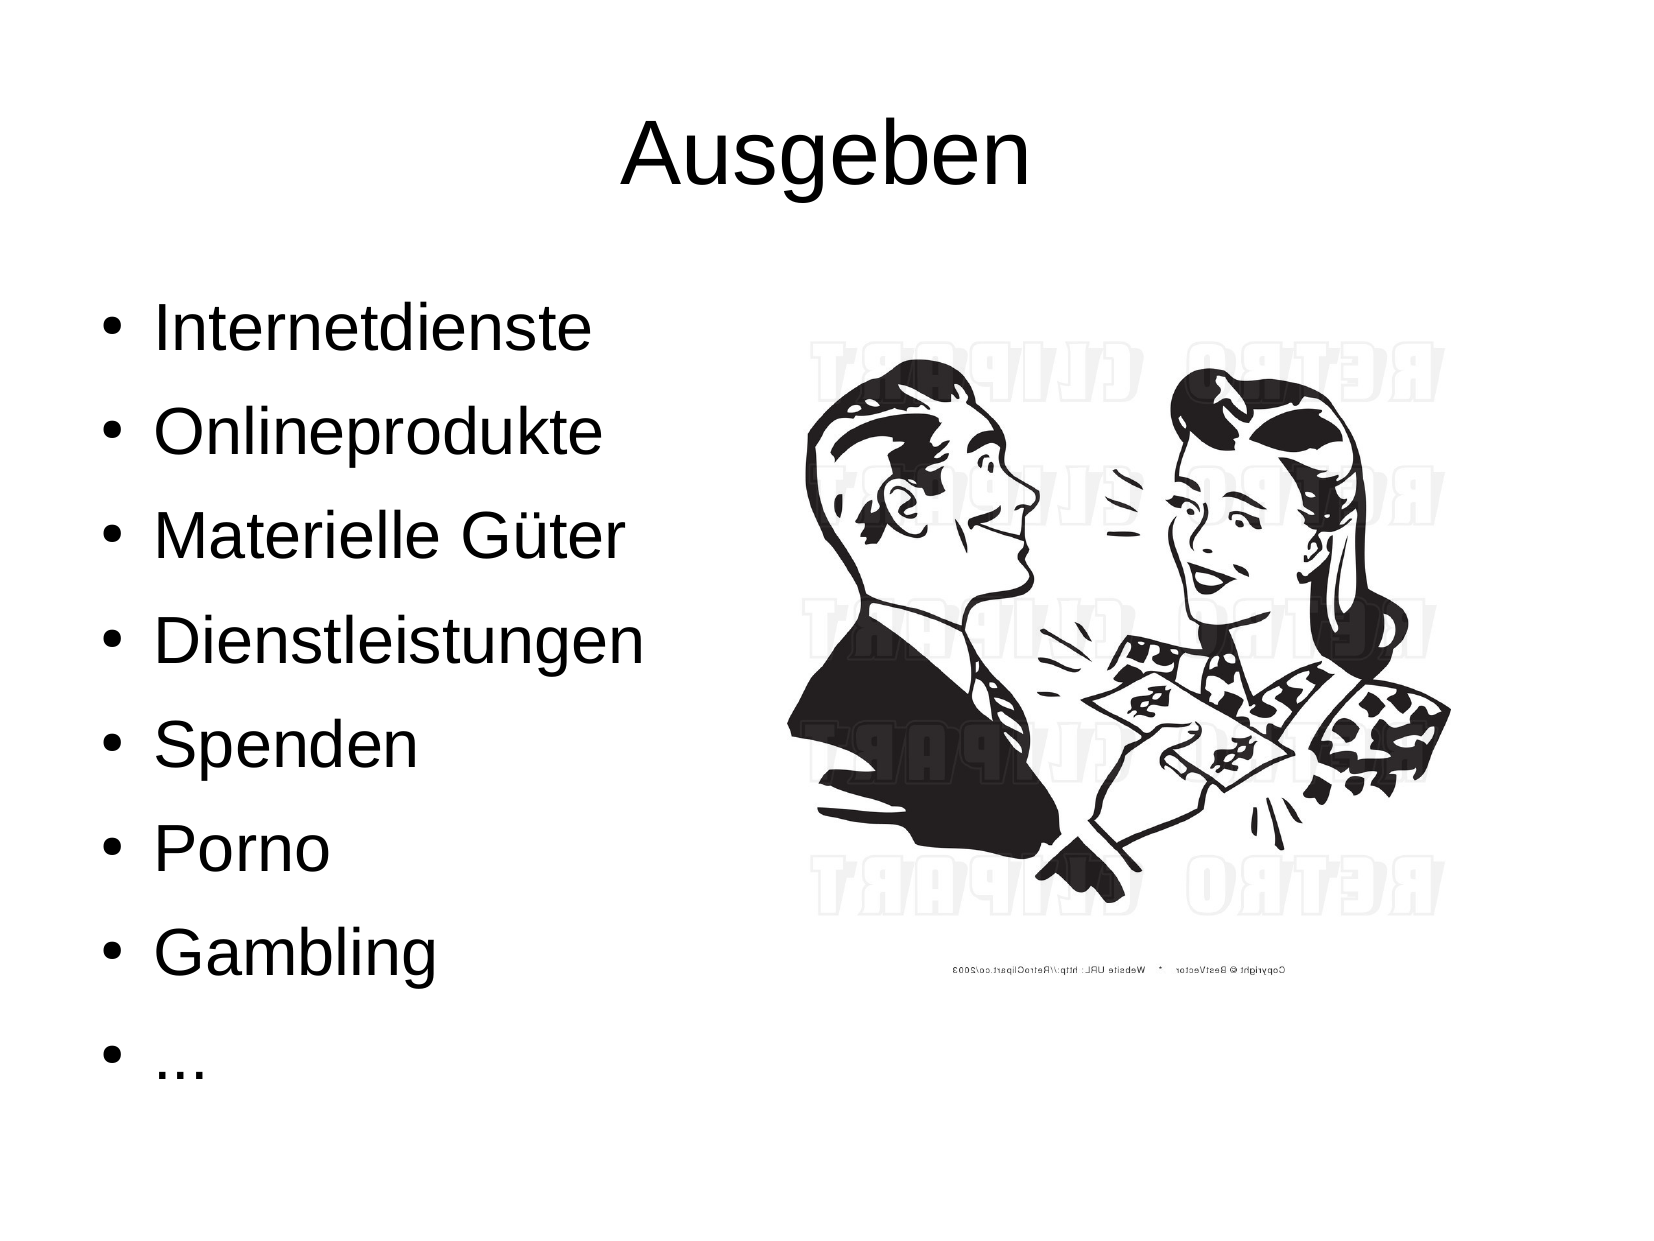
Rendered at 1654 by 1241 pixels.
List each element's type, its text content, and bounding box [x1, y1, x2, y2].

list Internetdienste Onlineprodukte Materielle Güter Dienstleistungen Spenden Porno Gambling ... [82, 290, 1571, 1109]
picture [787, 299, 1451, 976]
title Ausgeben [82, 56, 1571, 250]
